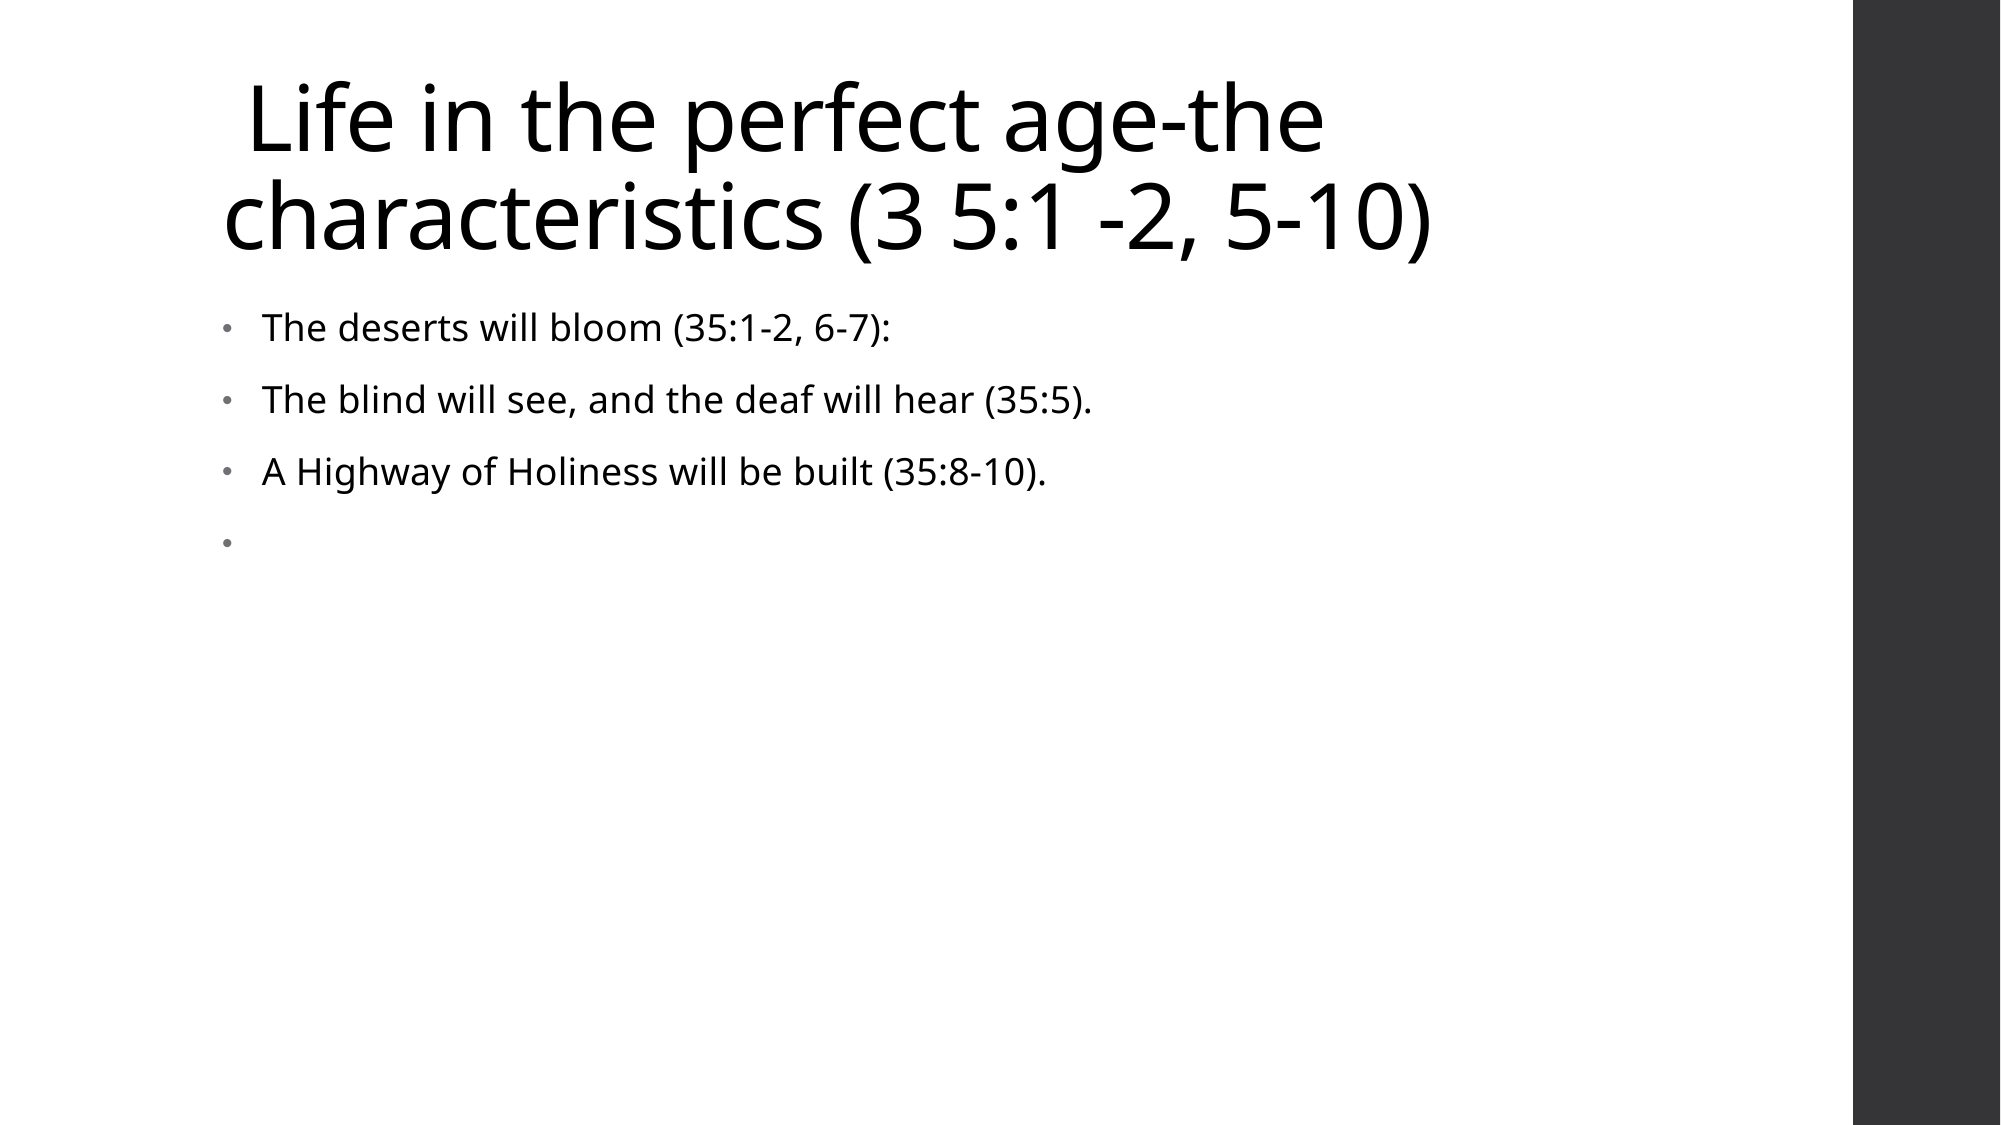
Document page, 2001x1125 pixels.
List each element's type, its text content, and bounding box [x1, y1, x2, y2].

title Life in the perfect age-the characteristics (3 5:1 -2, 5-10) [206, 60, 1797, 278]
list The deserts will bloom (35:1-2, 6-7): The blind will see, and the deaf will hear (35:5). A Highway of Holiness will be built (35:8-10). [206, 299, 1617, 1014]
